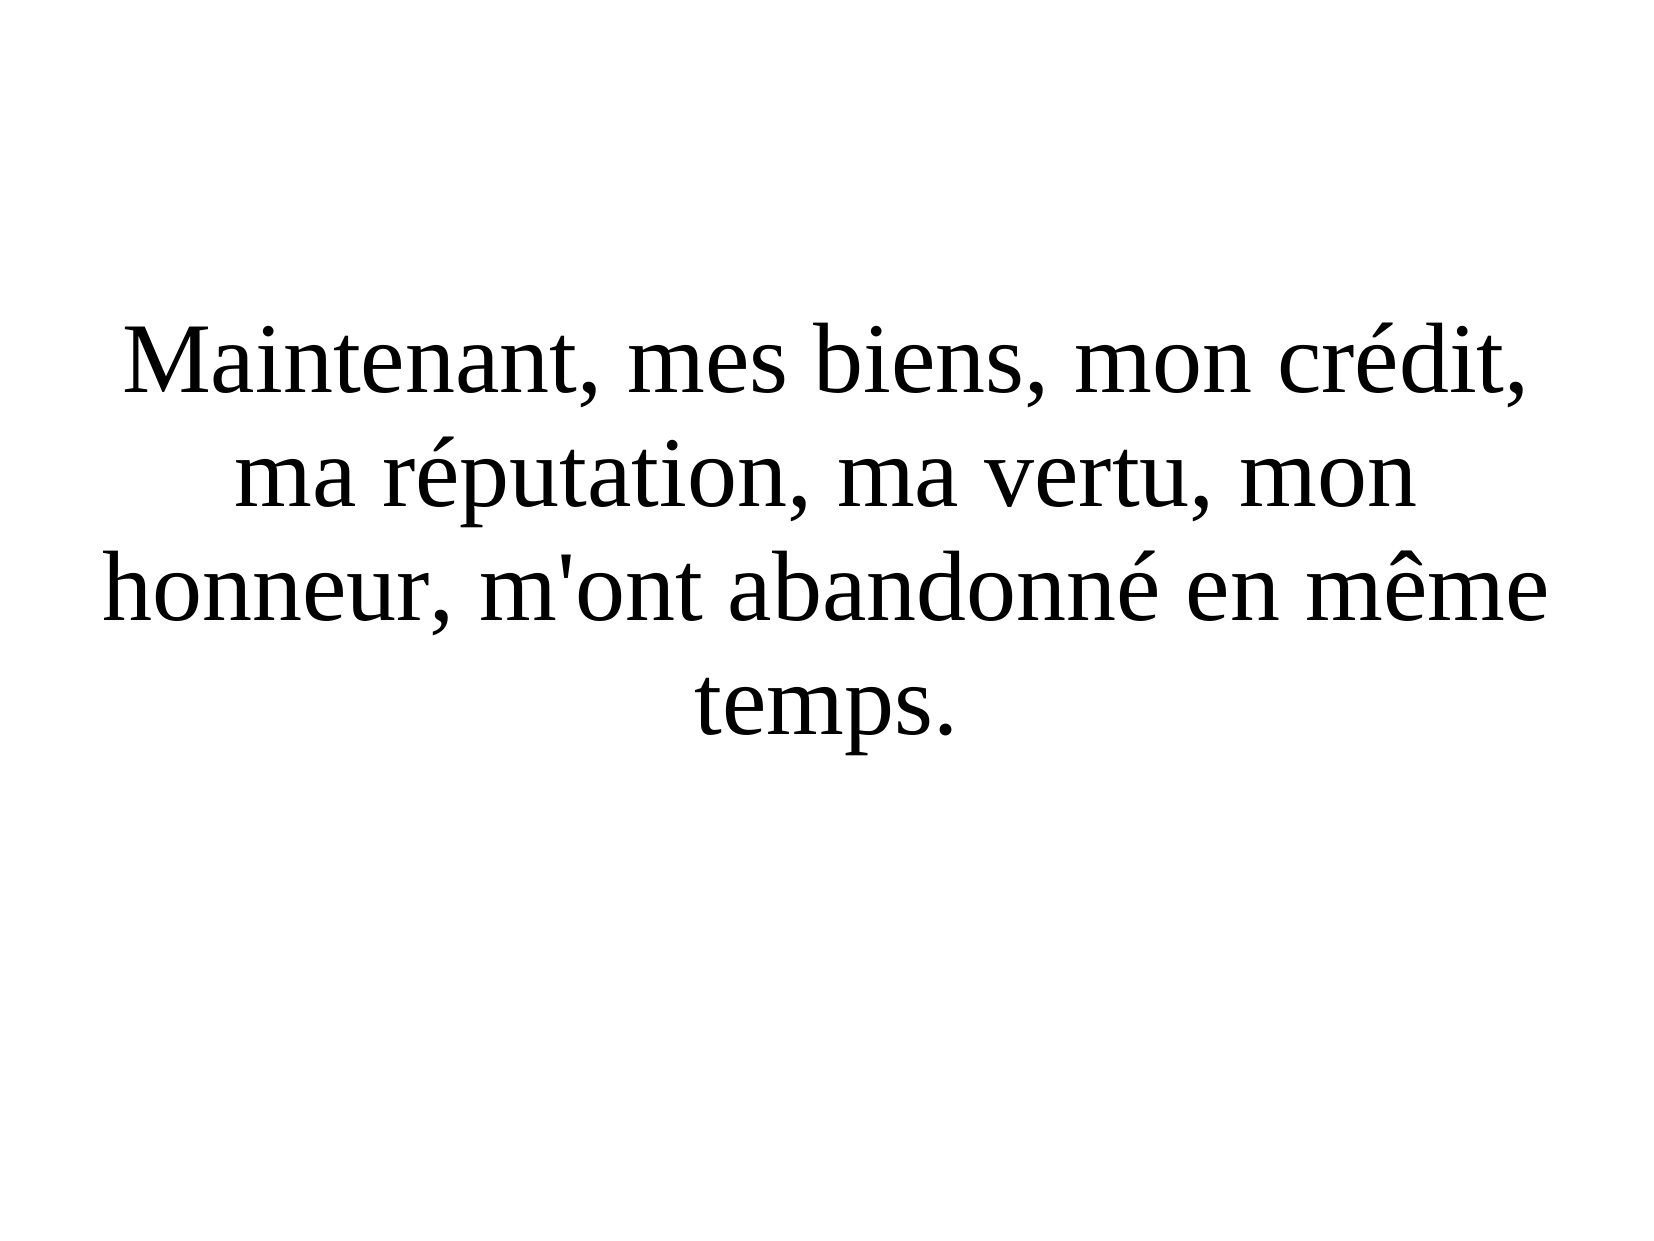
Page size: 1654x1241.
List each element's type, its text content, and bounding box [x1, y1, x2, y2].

text_box Maintenant, mes biens, mon crédit, ma réputation, ma vertu, mon honneur, m'ont abandonné en même temps. [82, 49, 1571, 1010]
